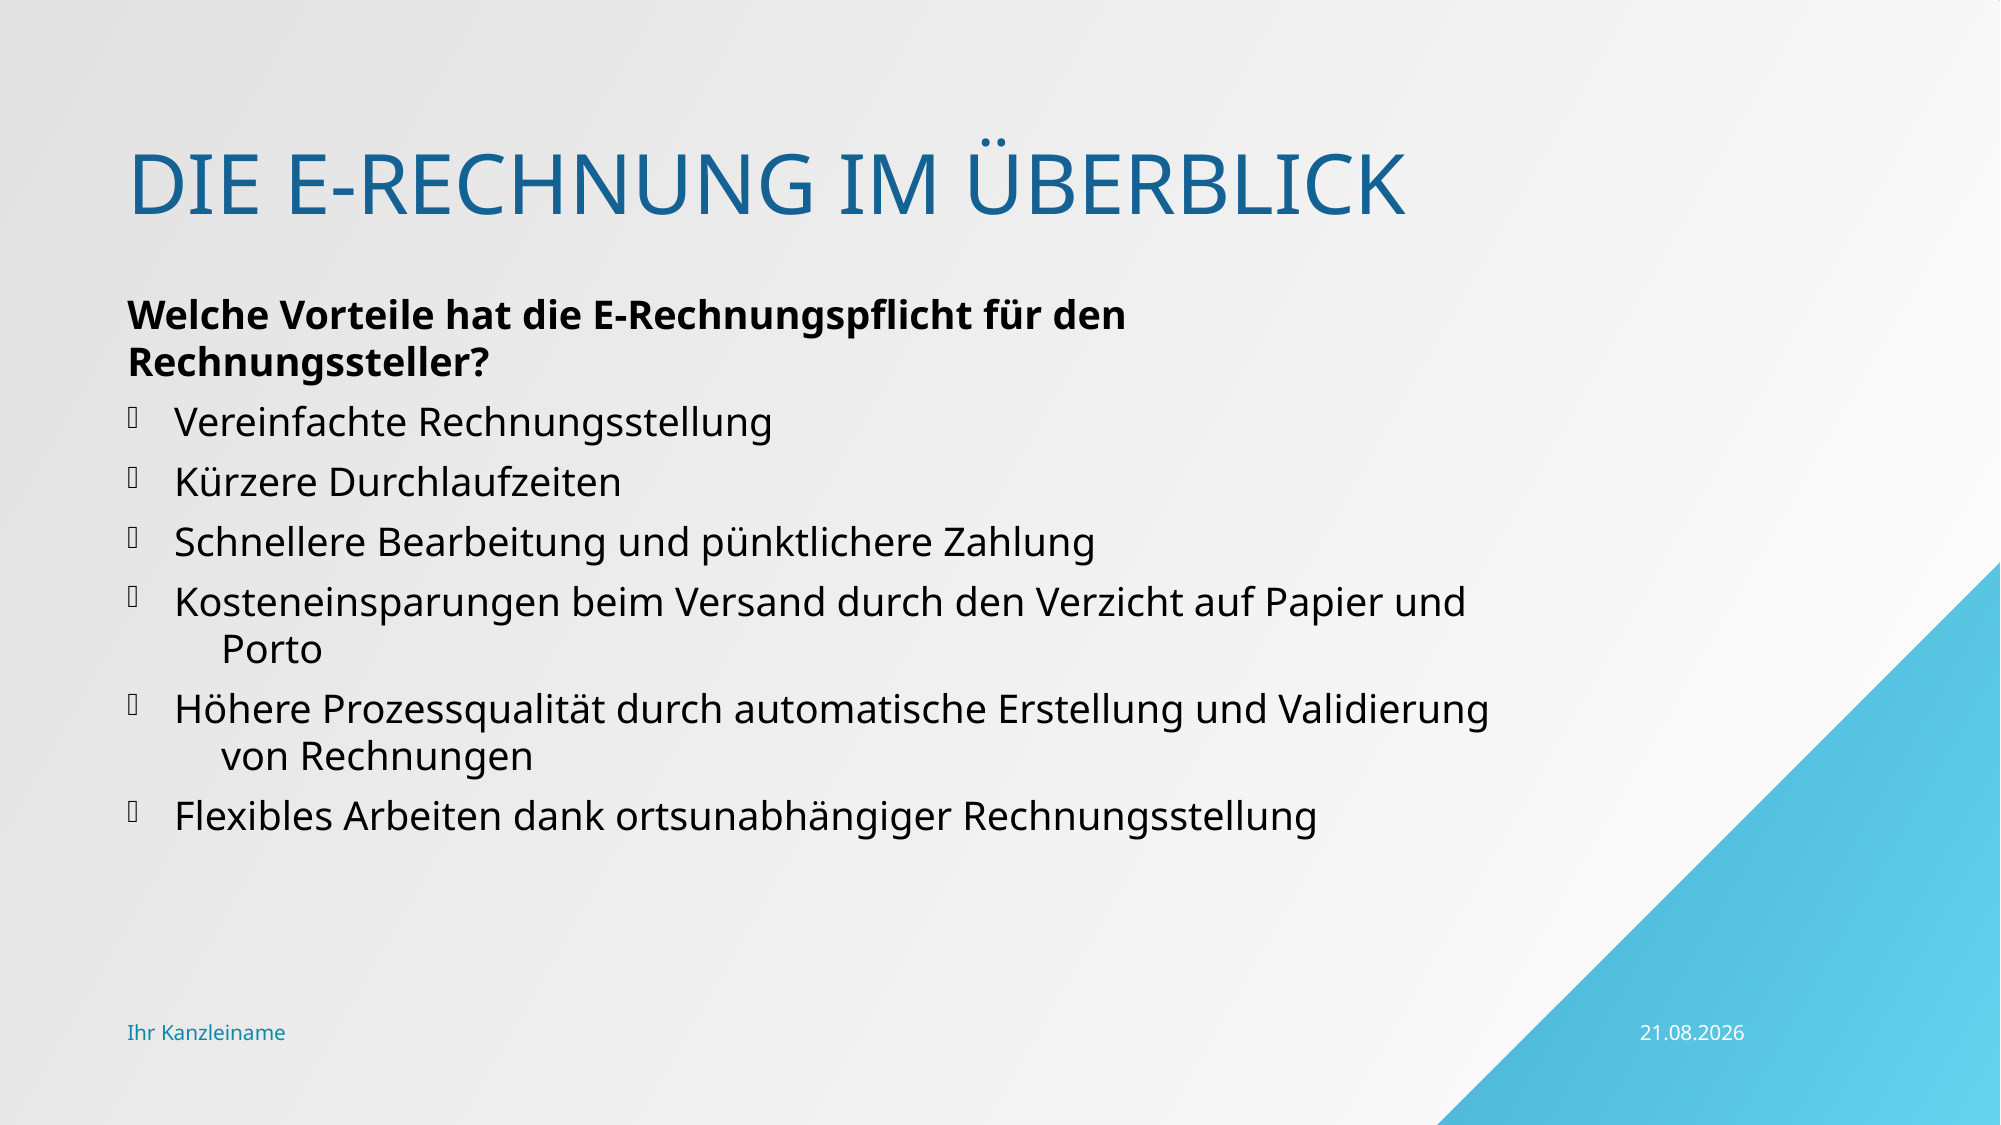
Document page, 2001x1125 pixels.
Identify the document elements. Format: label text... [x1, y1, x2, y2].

text_box [0, 0, 2000, 1125]
text_box 03.07.2024 [1624, 1012, 1888, 1073]
text_box Ihr Kanzleiname [112, 1012, 1350, 1073]
list Welche Vorteile hat die E-Rechnungspflicht für den Rechnungssteller? Vereinfachte Rechnungsstellung Kürzere Durchlaufzeiten Schnellere Bearbeitung und pünktlichere Zahlung Kosteneinsparungen beim Versand durch den Verzicht auf Papier und Porto Höhere Prozessqualität durch automatische Erstellung und Validierung von Rechnungen Flexibles Arbeiten dank ortsunabhängiger Rechnungsstellung [112, 267, 1513, 861]
title Die E-Rechnung im Überblick [112, 57, 1513, 267]
